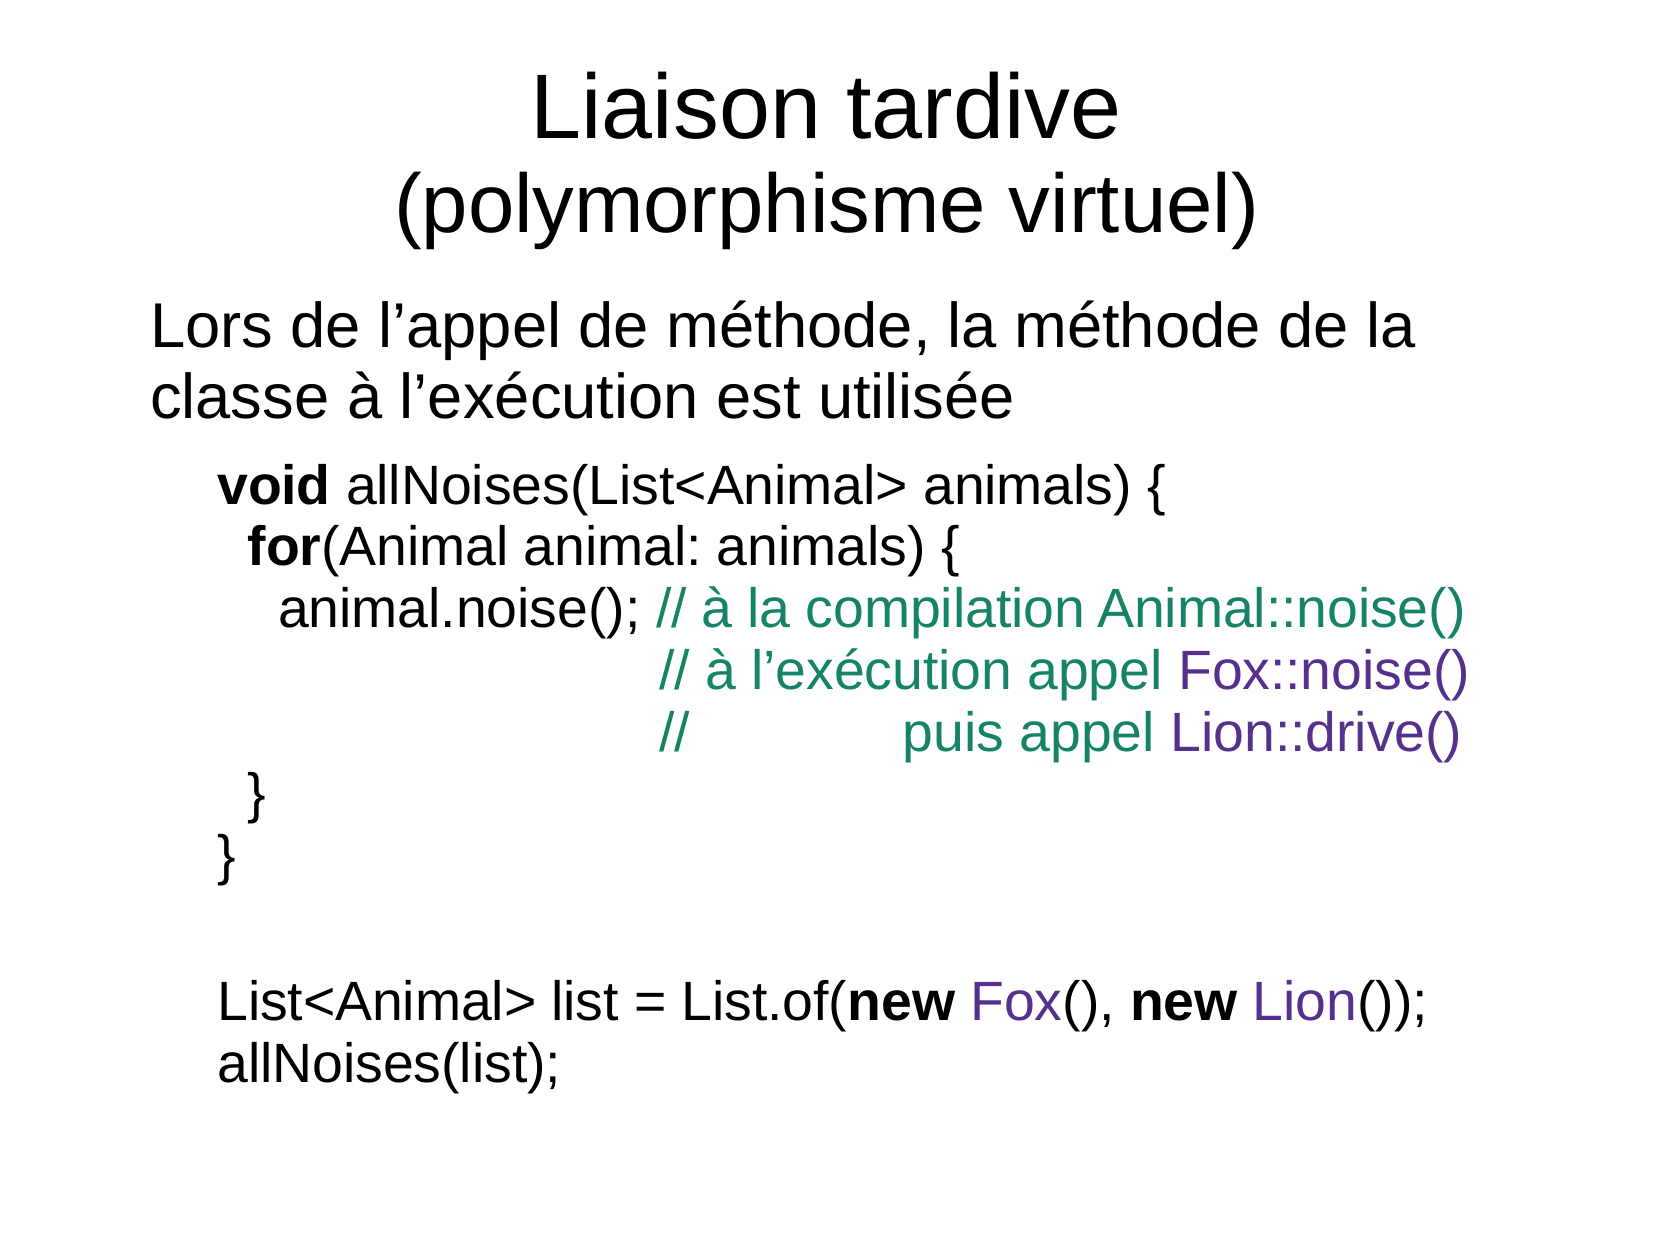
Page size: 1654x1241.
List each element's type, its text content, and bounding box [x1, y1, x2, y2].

list Lors de l’appel de méthode, la méthode de la classe à l’exécution est utilisée void allNoises(List<Animal> animals) { for(Animal animal: animals) { animal.noise(); // à la compilation Animal::noise() // à l’exécution appel Fox::noise() // puis appel Lion::drive() } } List<Animal> list = List.of(new Fox(), new Lion()); allNoises(list); [82, 290, 1571, 1096]
title Liaison tardive (polymorphisme virtuel) [82, 49, 1571, 257]
